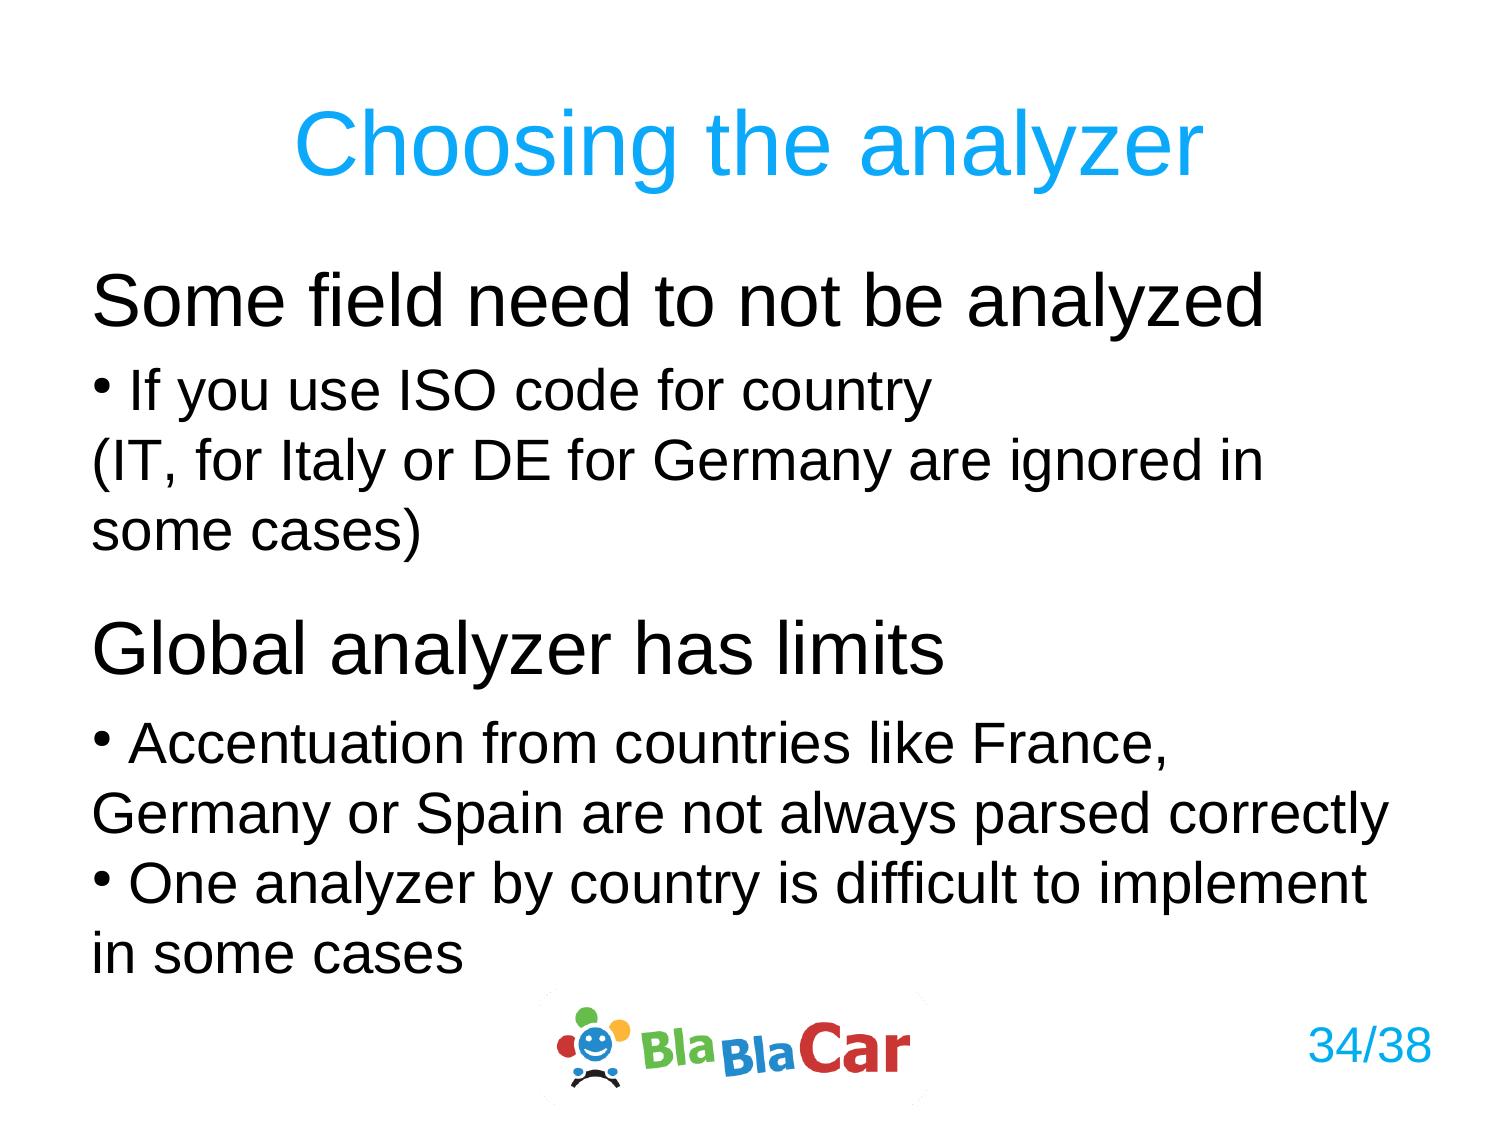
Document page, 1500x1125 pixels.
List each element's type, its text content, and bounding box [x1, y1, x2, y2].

text_box If you use ISO code for country (IT, for Italy or DE for Germany are ignored in some cases) [76, 344, 1424, 571]
title Choosing the analyzer [75, 45, 1426, 233]
text_box Some field need to not be analyzed [76, 243, 1424, 344]
text_box Global analyzer has limits [76, 592, 1424, 697]
text_box Accentuation from countries like France, Germany or Spain are not always parsed correctly One analyzer by country is difficult to implement in some cases [76, 697, 1424, 993]
